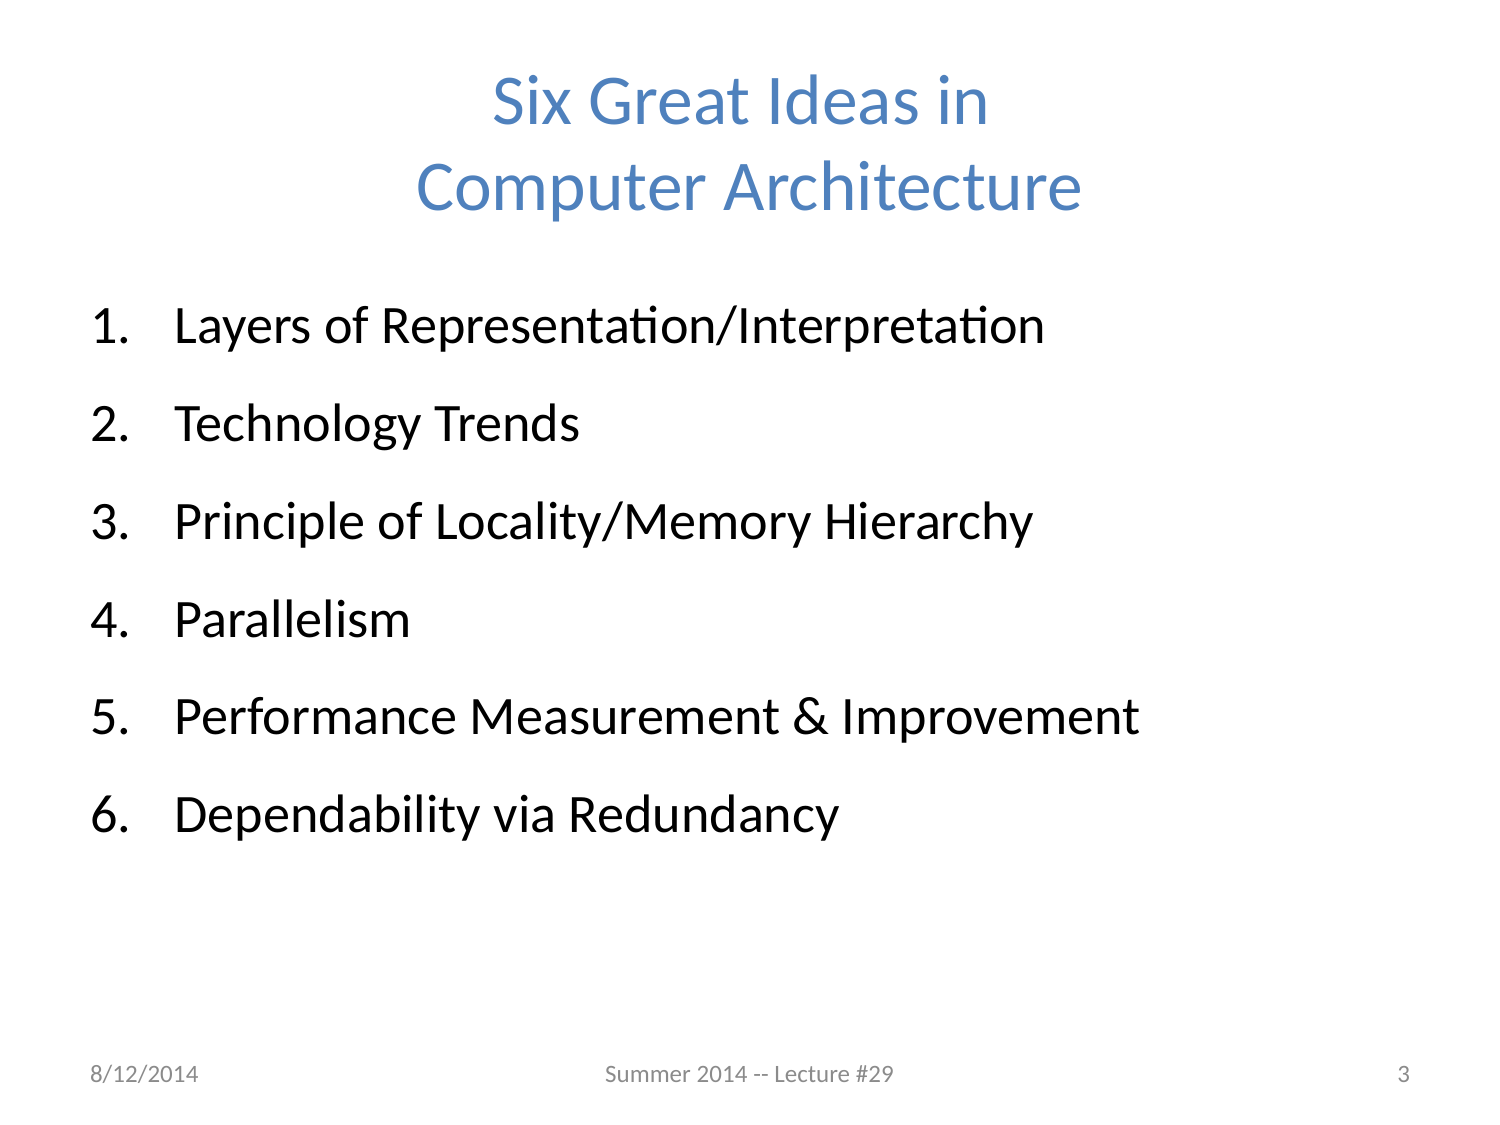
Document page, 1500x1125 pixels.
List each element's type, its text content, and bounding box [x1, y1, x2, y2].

list Layers of Representation/Interpretation Technology Trends Principle of Locality/Memory Hierarchy Parallelism Performance Measurement & Improvement Dependability via Redundancy [75, 262, 1425, 1005]
slide_number <number> [1074, 1042, 1425, 1103]
slide_number 8/12/2014 [75, 1042, 425, 1103]
footer Summer 2014 -- Lecture #29 [512, 1042, 988, 1103]
title Six Great Ideas in Computer Architecture [0, 45, 1500, 233]
